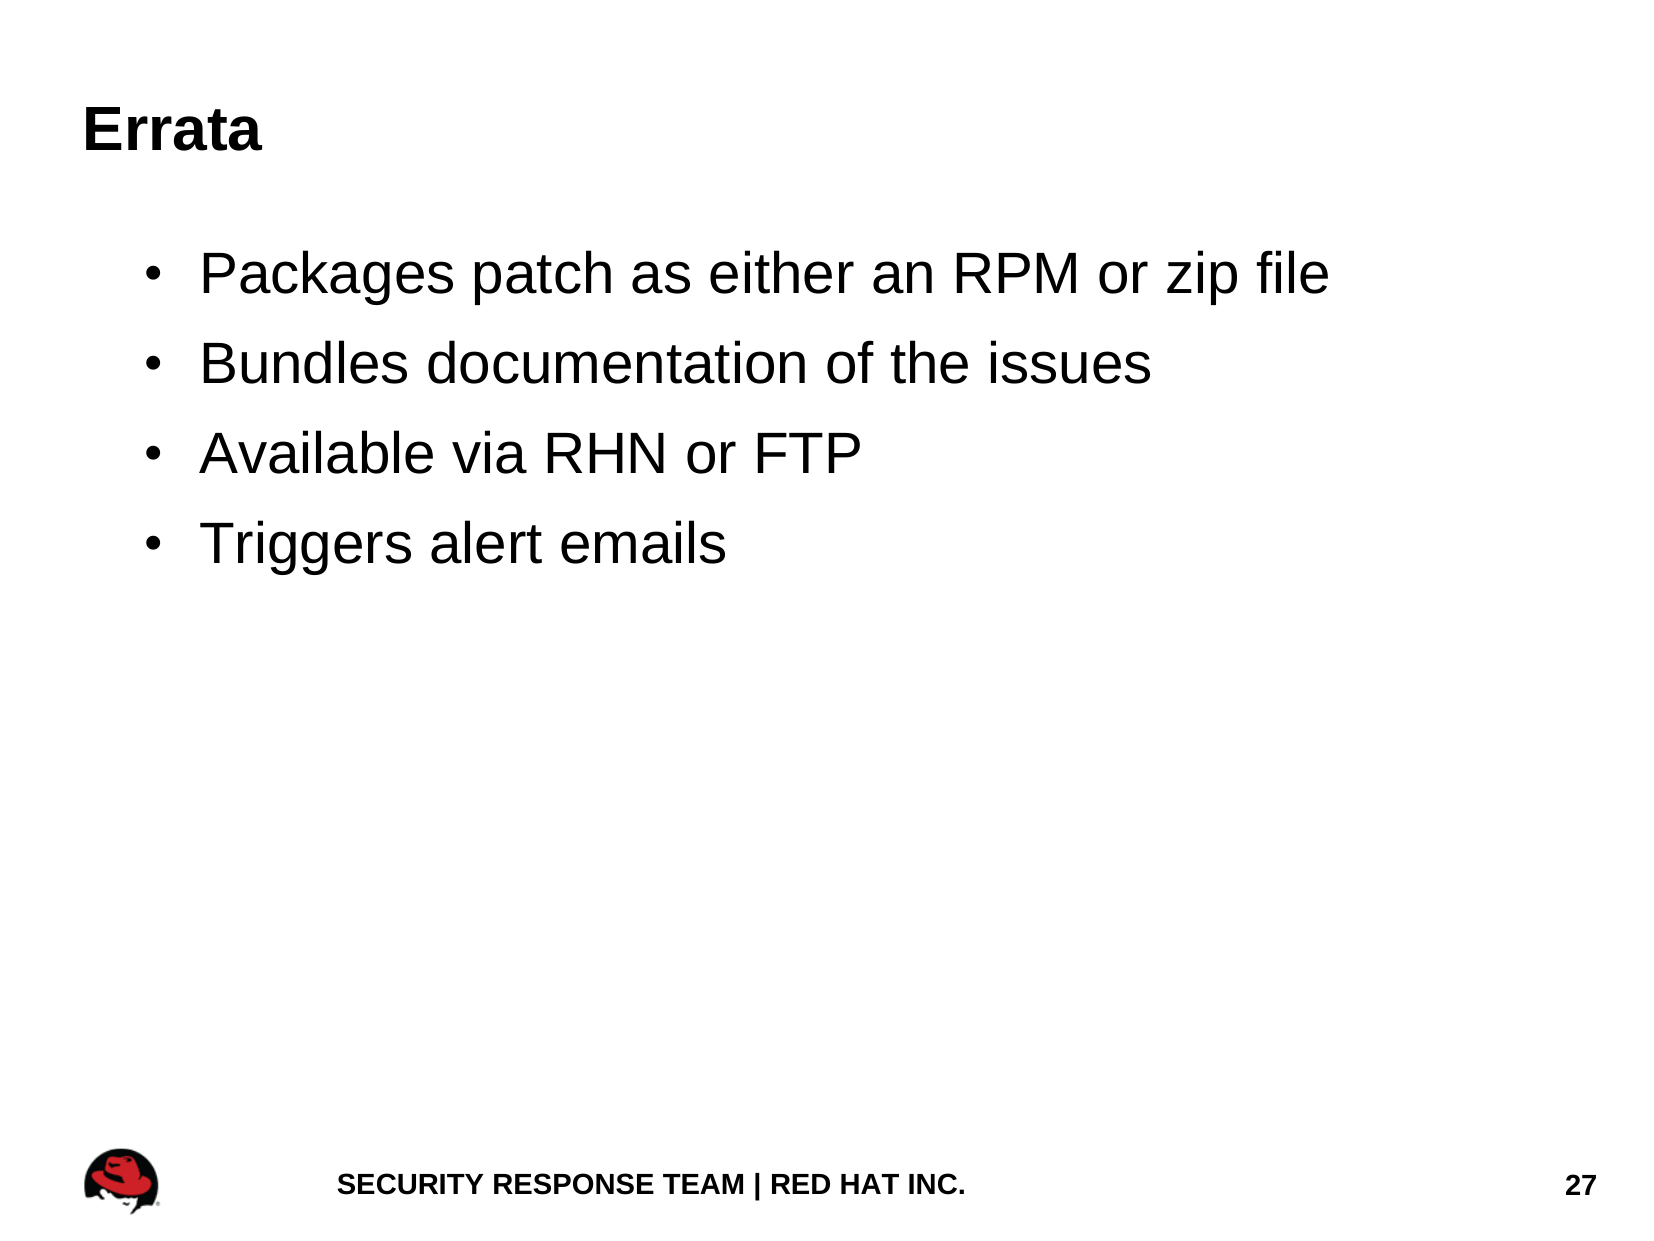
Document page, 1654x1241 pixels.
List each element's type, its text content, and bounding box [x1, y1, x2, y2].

picture [83, 1146, 166, 1224]
title Errata [82, 37, 1571, 225]
list Packages patch as either an RPM or zip file Bundles documentation of the issues Available via RHN or FTP Triggers alert emails [86, 244, 1575, 1039]
